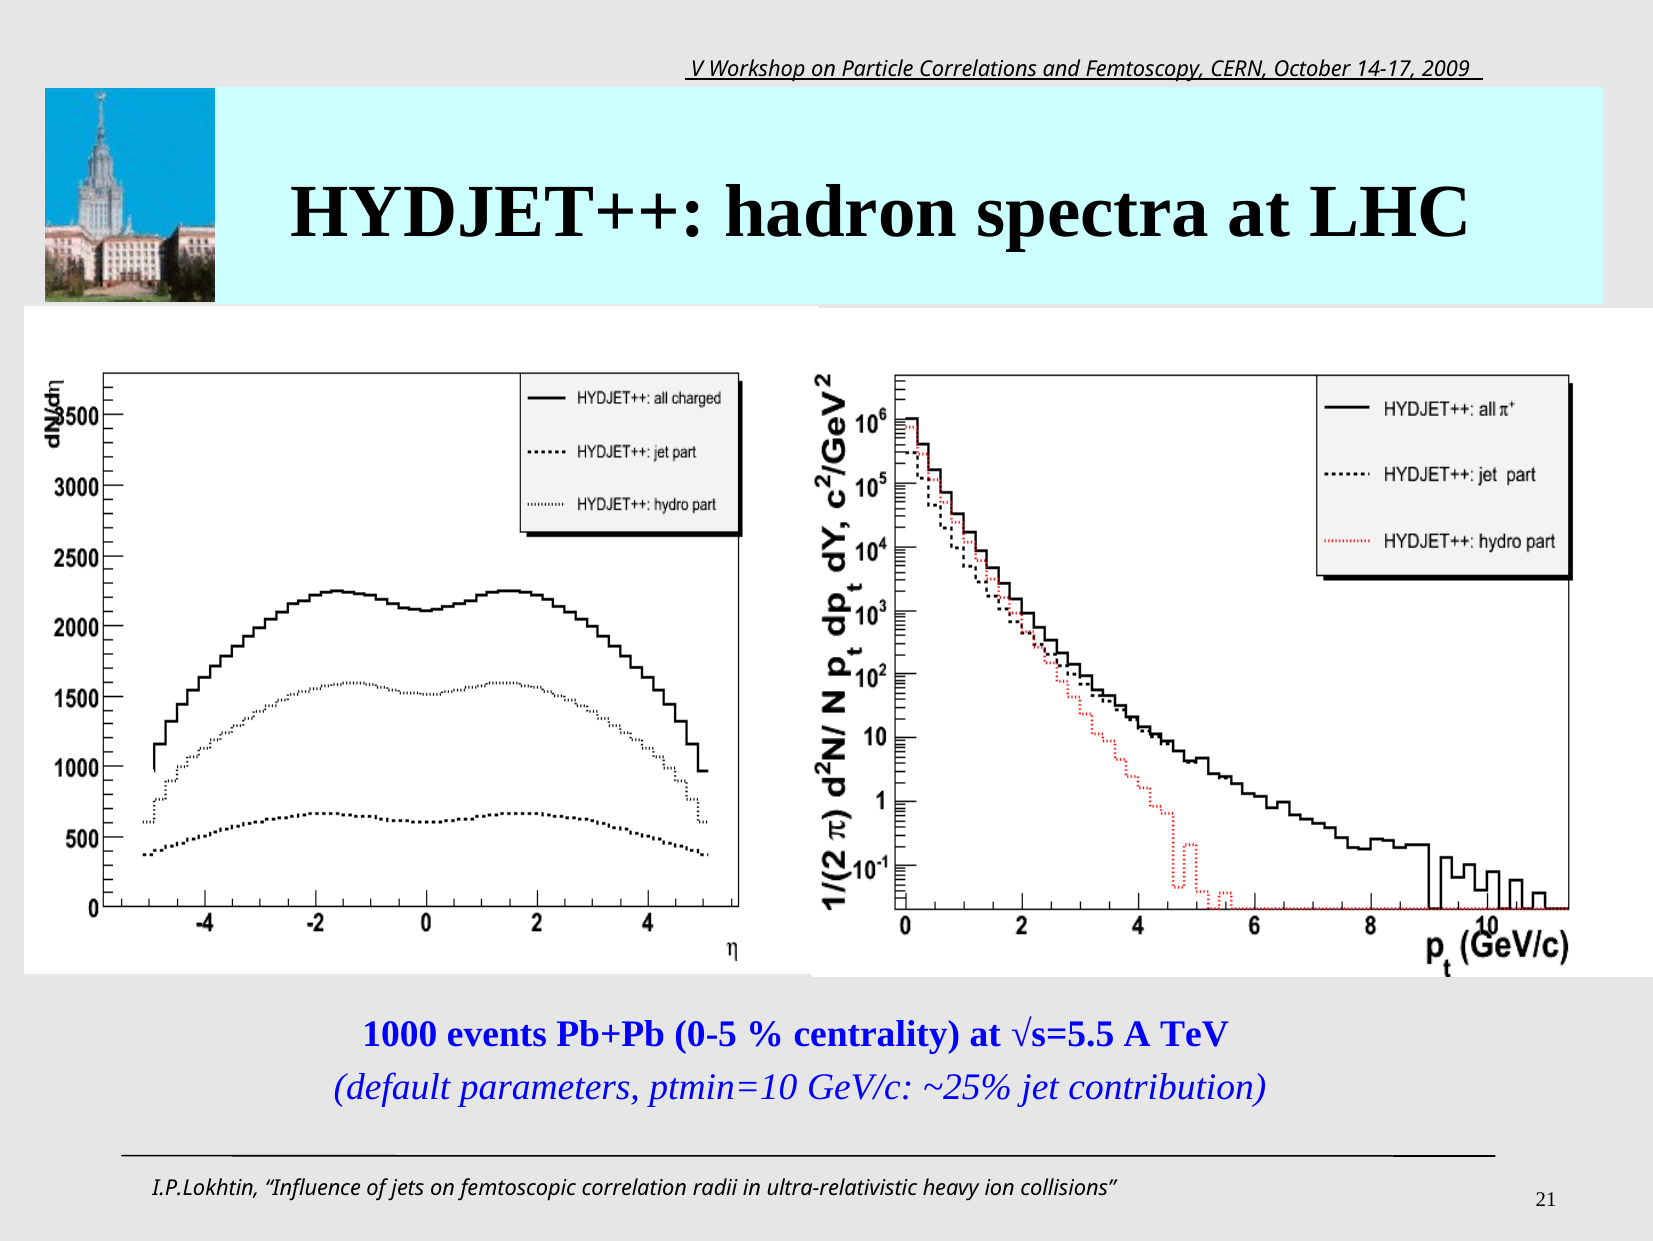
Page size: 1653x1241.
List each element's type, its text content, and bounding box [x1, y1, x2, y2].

text_box 1000 events Pb+Pb (0-5 % centrality) at √s=5.5 A TeV (default parameters, ptmin=10 GeV/c: ~25% jet contribution) [314, 993, 1287, 1116]
picture [45, 90, 133, 302]
picture [24, 306, 1653, 977]
title HYDJET++: hadron spectra at LHC [133, 91, 1537, 308]
